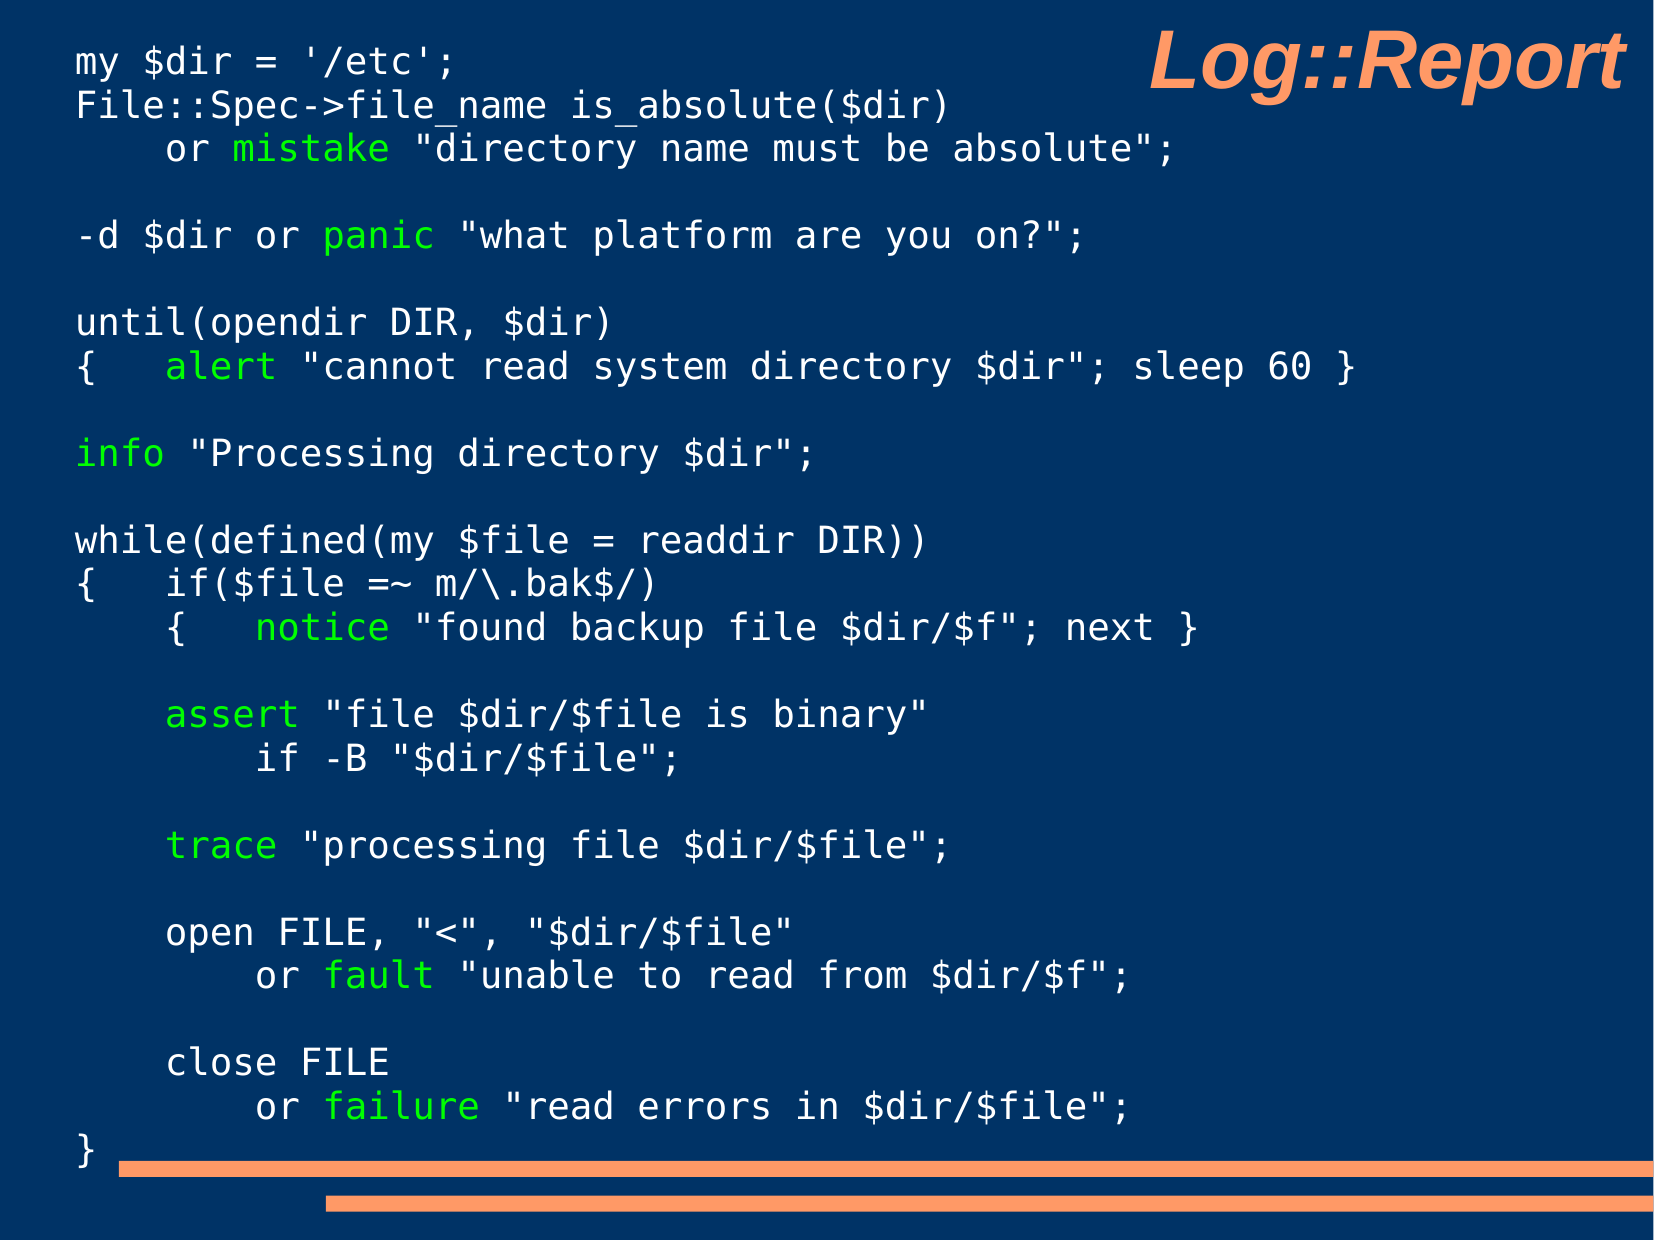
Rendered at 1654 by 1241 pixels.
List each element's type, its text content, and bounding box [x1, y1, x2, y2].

title Log::Report [1150, 0, 1654, 120]
text_box my $dir = '/etc'; File::Spec->file_name is_absolute($dir) or mistake "directory name must be absolute"; -d $dir or panic "what platform are you on?"; until(opendir DIR, $dir) { alert "cannot read system directory $dir"; sleep 60 } info "Processing directory $dir"; while(defined(my $file = readdir DIR)) { if($file =~ m/\.bak$/) { notice "found backup file $dir/$f"; next } assert "file $dir/$file is binary" if -B "$dir/$file"; trace "processing file $dir/$file"; open FILE, "<", "$dir/$file" or fault "unable to read from $dir/$f"; close FILE or failure "read errors in $dir/$file"; } [37, 32, 1529, 1241]
